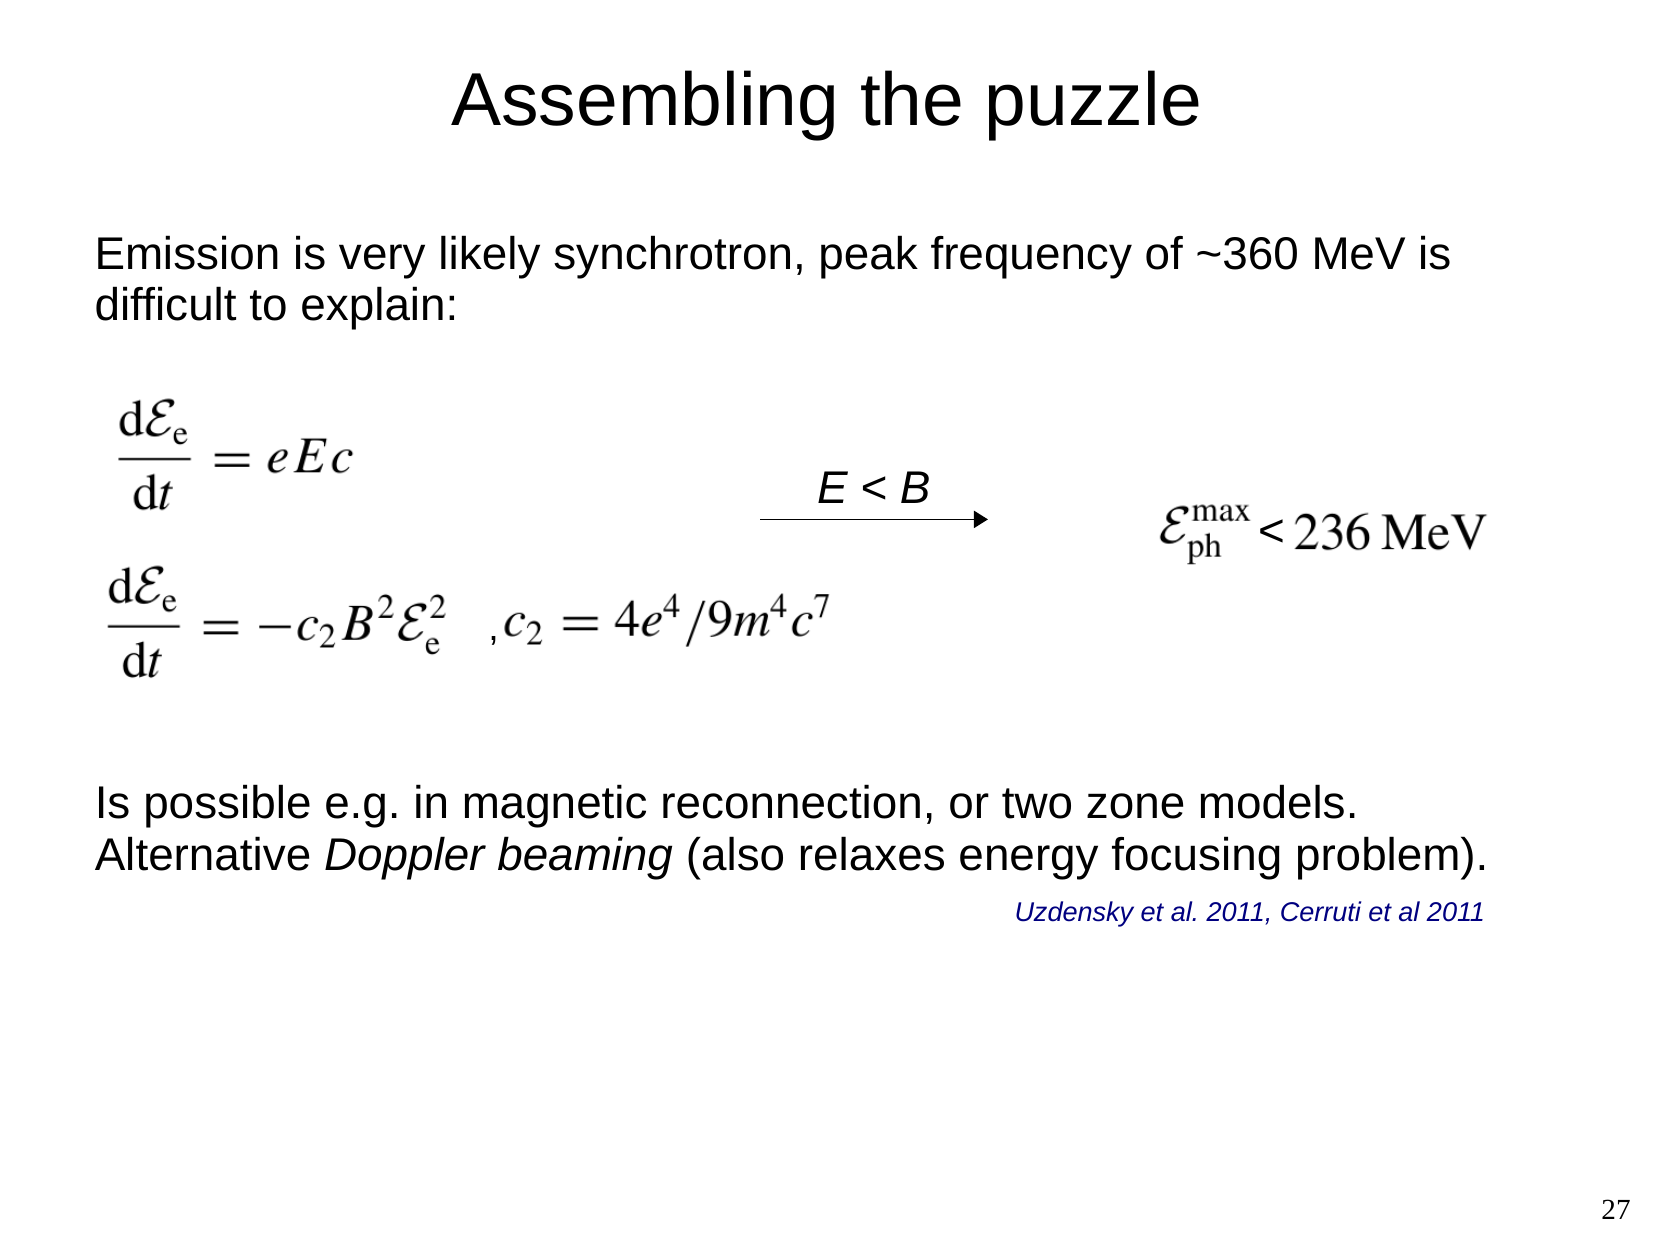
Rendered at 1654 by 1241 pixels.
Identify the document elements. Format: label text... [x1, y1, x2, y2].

picture [1287, 494, 1379, 569]
text_box Uzdensky et al. 2011, Cerruti et al 2011 [999, 889, 1500, 935]
list Emission is very likely synchrotron, peak frequency of ~360 MeV is difficult to explain: [94, 228, 1583, 459]
picture [98, 547, 451, 689]
text_box < [1243, 497, 1300, 564]
title Assembling the puzzle [82, 49, 1571, 151]
picture [1149, 486, 1259, 573]
list Is possible e.g. in magnetic reconnection, or two zone models. Alternative Doppler beaming (also relaxes energy focusing problem). [94, 777, 1583, 1009]
text_box E < B [802, 454, 946, 521]
picture [113, 380, 361, 531]
text_box , [473, 598, 514, 656]
picture [500, 580, 834, 662]
picture [1380, 490, 1493, 570]
